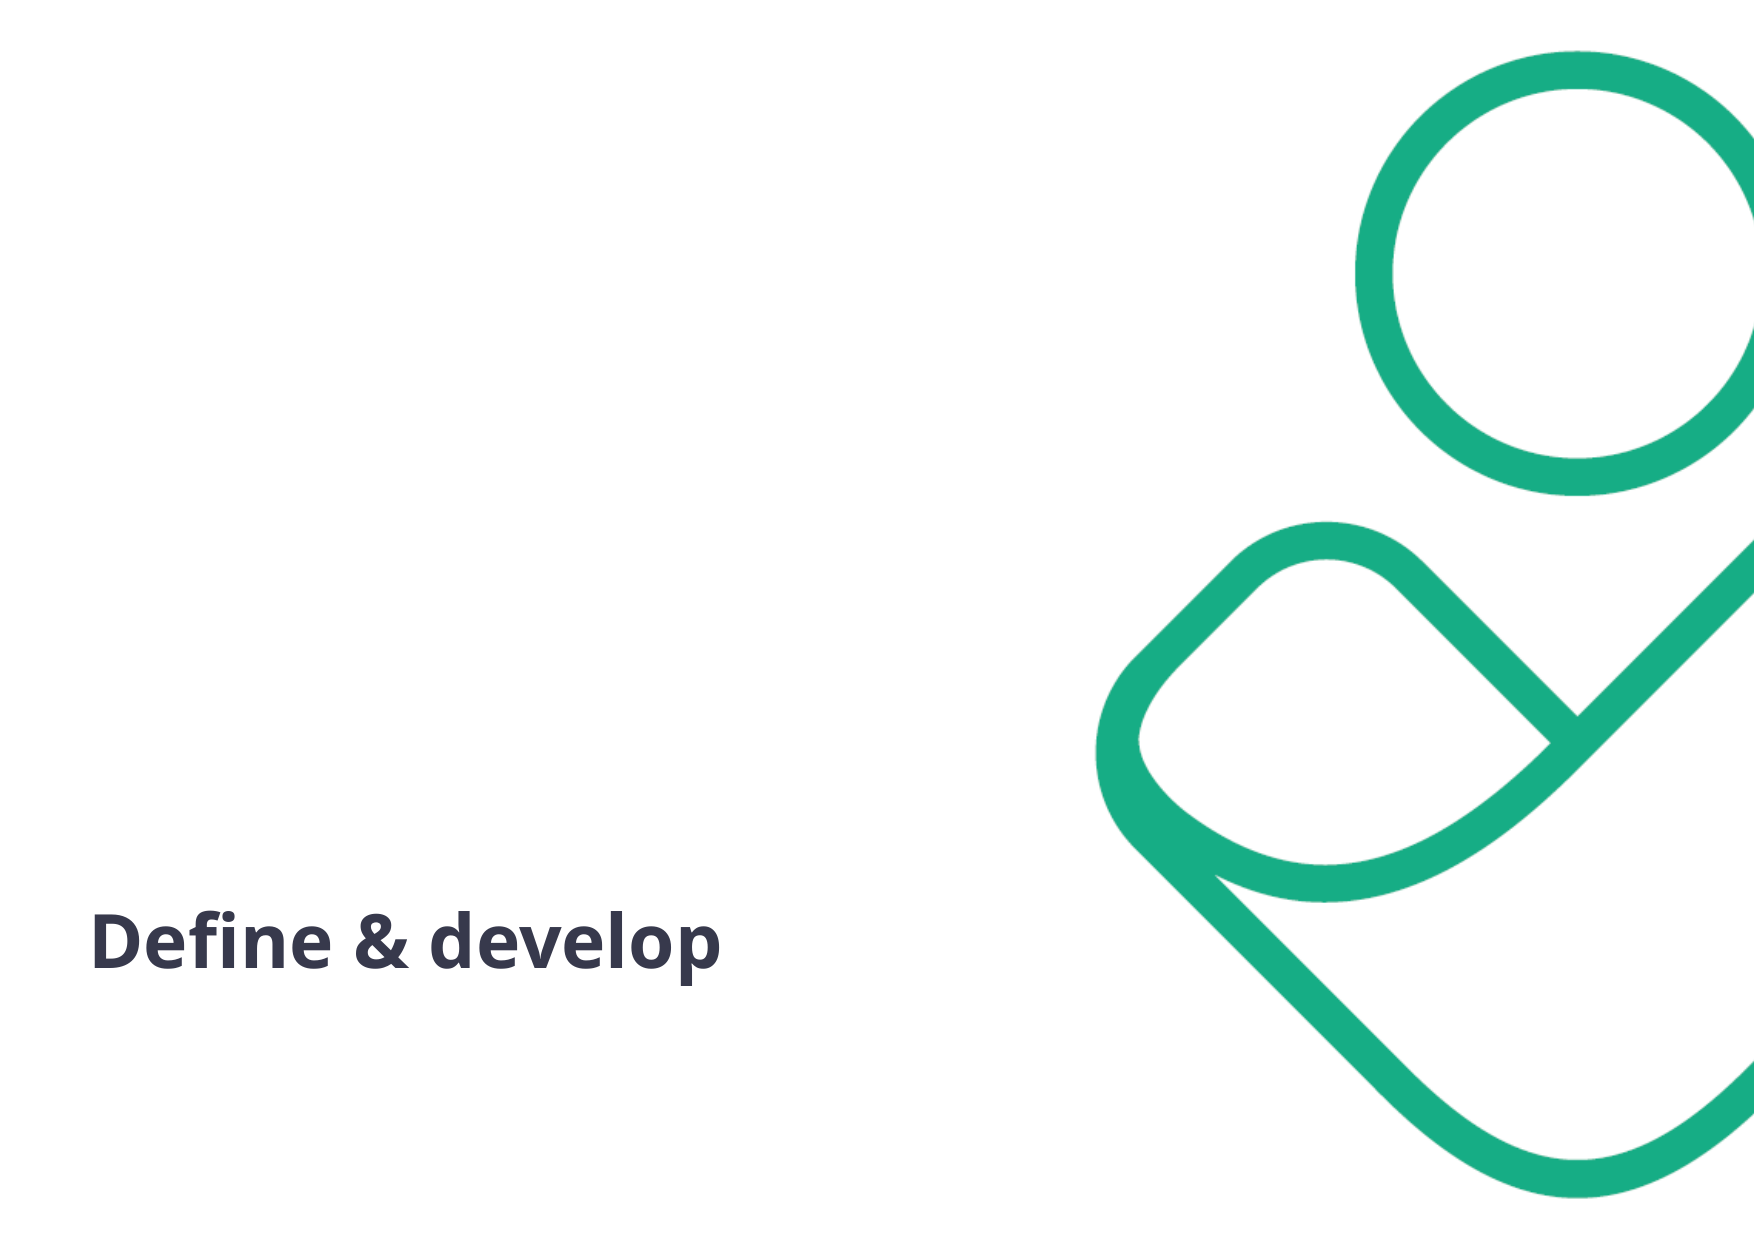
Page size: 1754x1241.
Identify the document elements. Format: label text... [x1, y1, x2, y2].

list Define & develop [88, 903, 1128, 1146]
